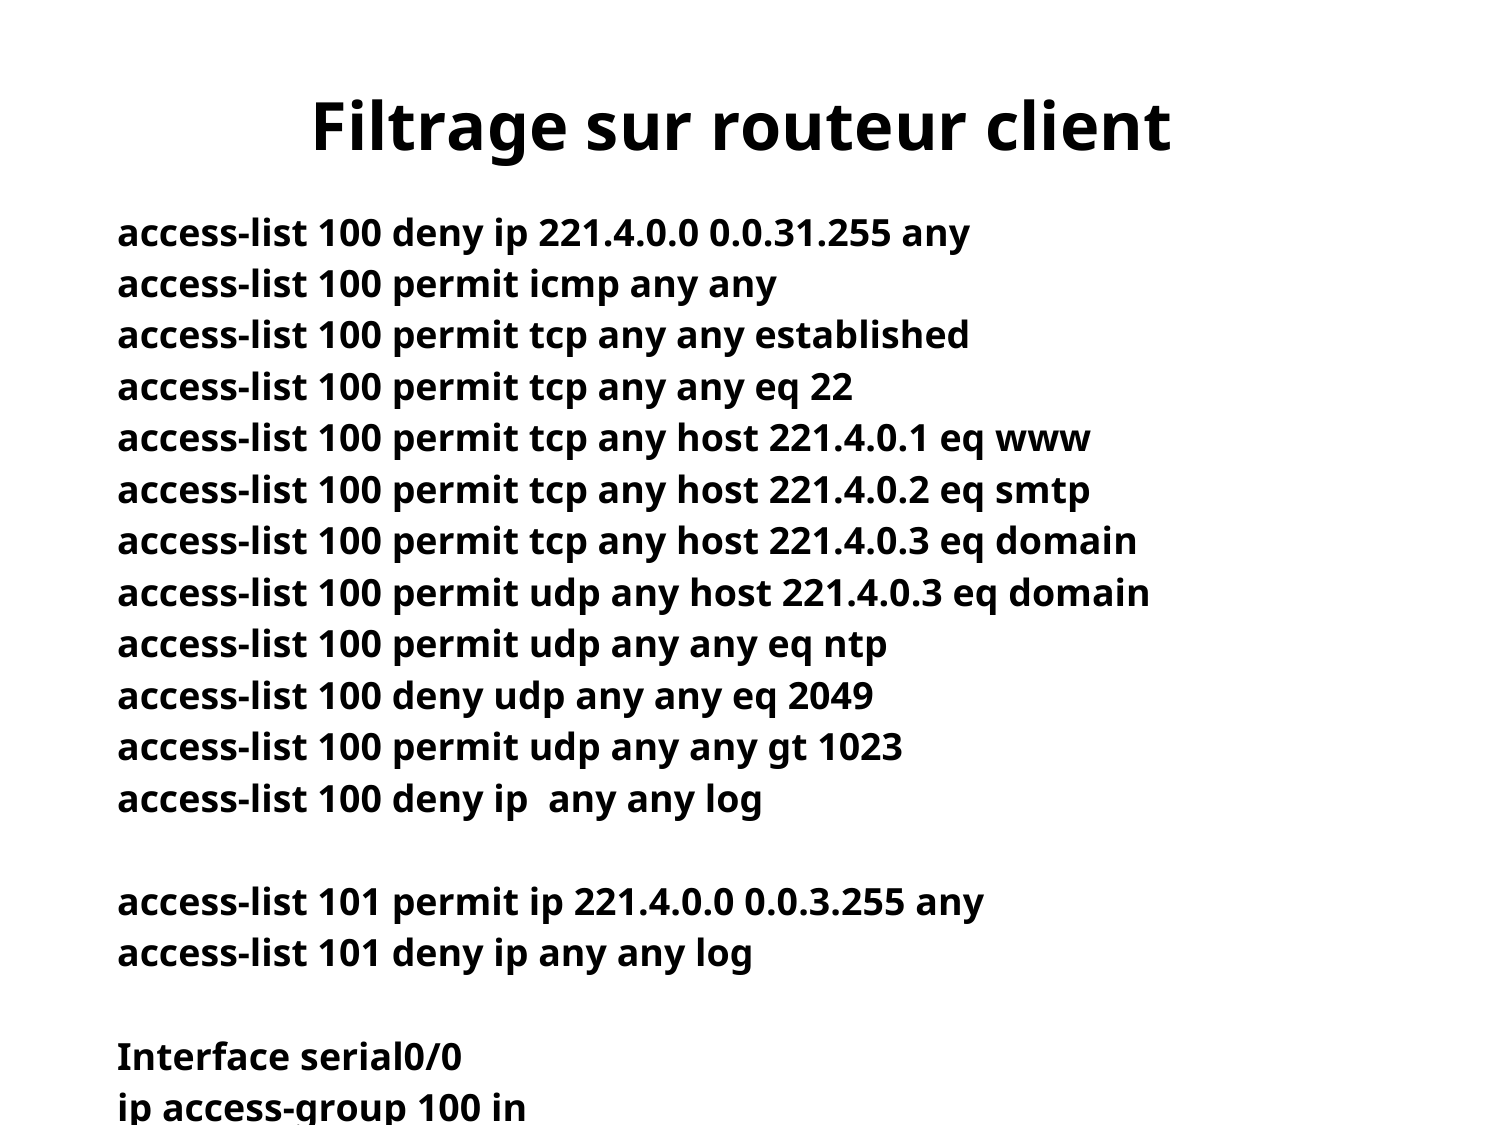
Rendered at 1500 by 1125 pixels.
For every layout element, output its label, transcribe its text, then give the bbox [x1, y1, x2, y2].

list access-list 100 deny ip 221.4.0.0 0.0.31.255 any access-list 100 permit icmp any any access-list 100 permit tcp any any established access-list 100 permit tcp any any eq 22 access-list 100 permit tcp any host 221.4.0.1 eq www access-list 100 permit tcp any host 221.4.0.2 eq smtp access-list 100 permit tcp any host 221.4.0.3 eq domain access-list 100 permit udp any host 221.4.0.3 eq domain access-list 100 permit udp any any eq ntp access-list 100 deny udp any any eq 2049 access-list 100 permit udp any any gt 1023 access-list 100 deny ip any any log access-list 101 permit ip 221.4.0.0 0.0.3.255 any access-list 101 deny ip any any log Interface serial0/0 ip access-group 100 in ip access-group 101 out [102, 197, 1378, 1125]
title Filtrage sur routeur client [104, 30, 1380, 218]
